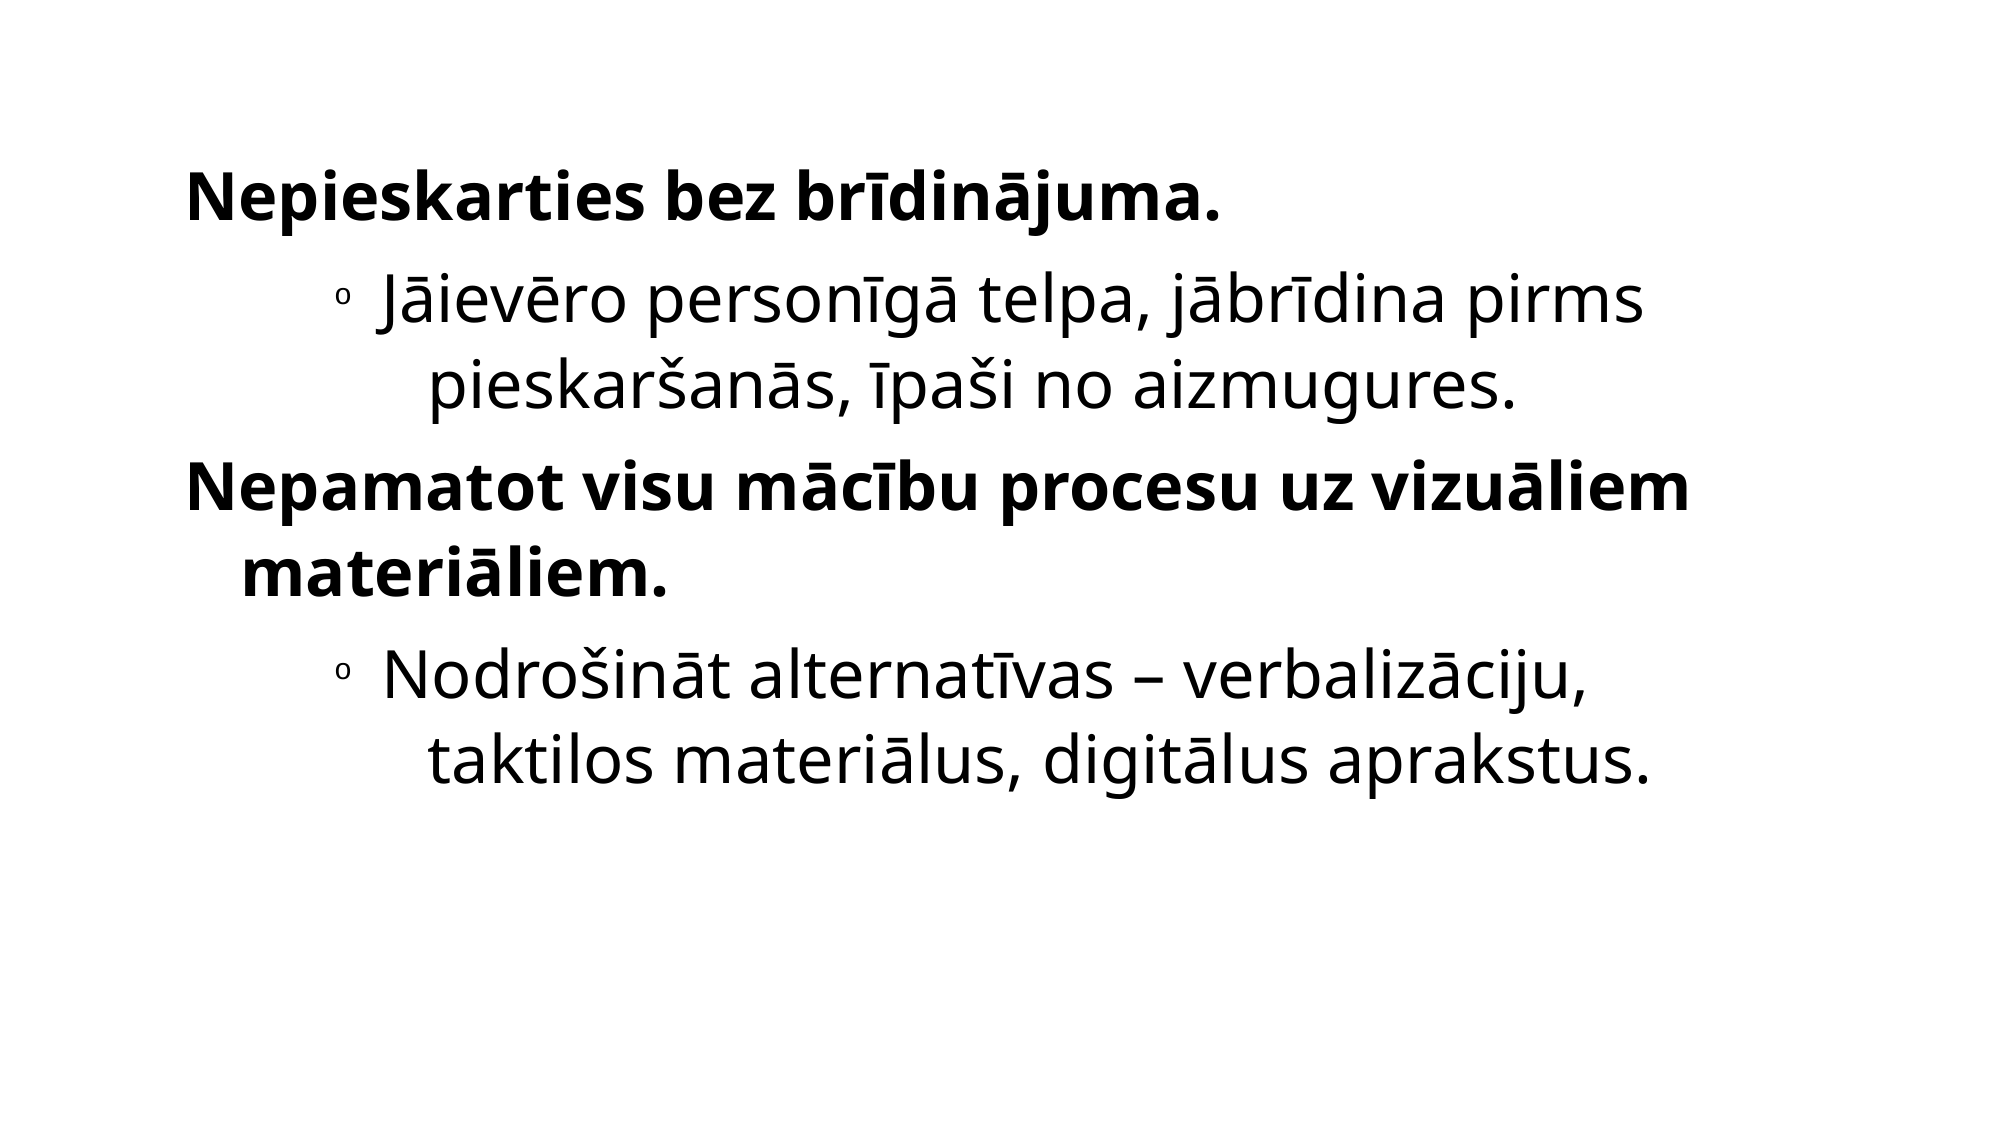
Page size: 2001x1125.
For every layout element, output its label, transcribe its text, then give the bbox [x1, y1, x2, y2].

text_box Nepieskarties bez brīdinājuma. Jāievēro personīgā telpa, jābrīdina pirms pieskaršanās, īpaši no aizmugures. Nepamatot visu mācību procesu uz vizuāliem materiāliem. Nodrošināt alternatīvas – verbalizāciju, taktilos materiālus, digitālus aprakstus. [169, 140, 1831, 809]
